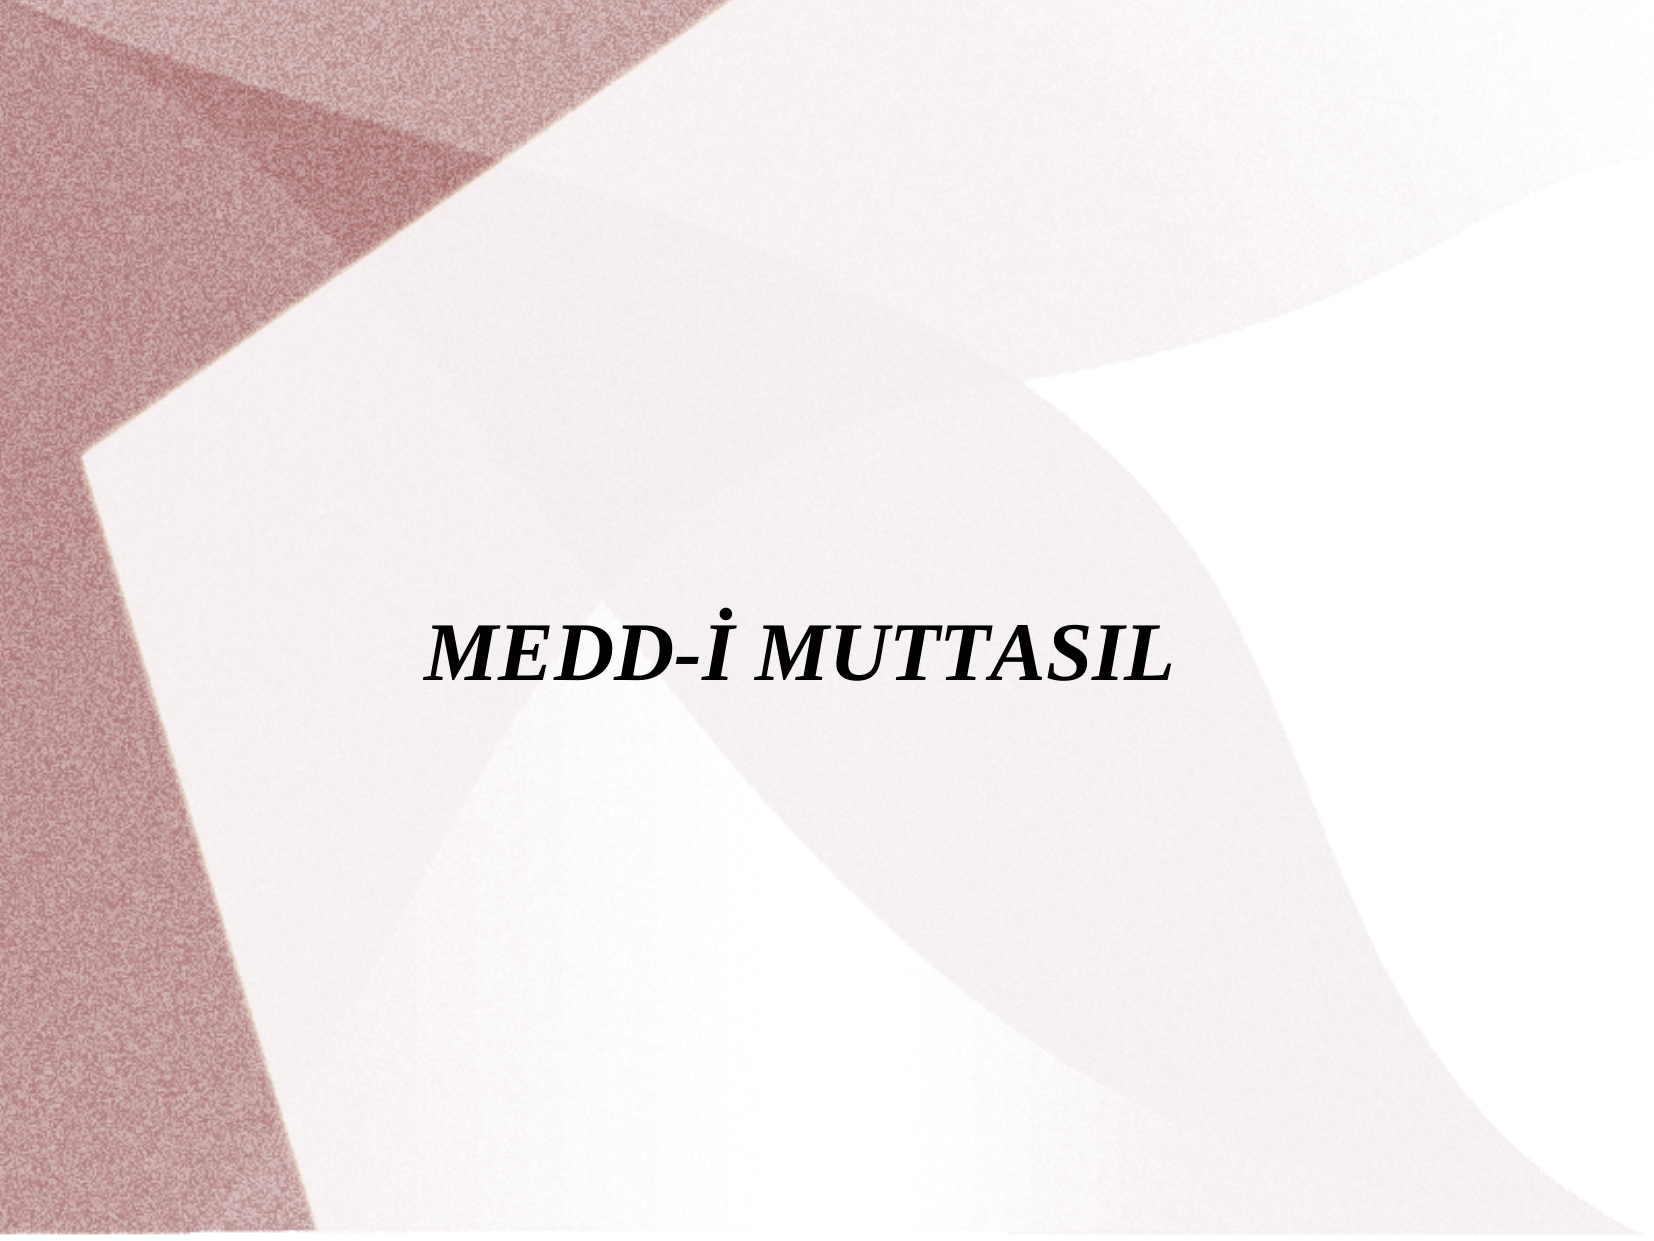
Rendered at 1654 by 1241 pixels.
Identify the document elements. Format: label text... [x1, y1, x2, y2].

text_box MEDD-İ MUTTASIL [392, 590, 1209, 705]
